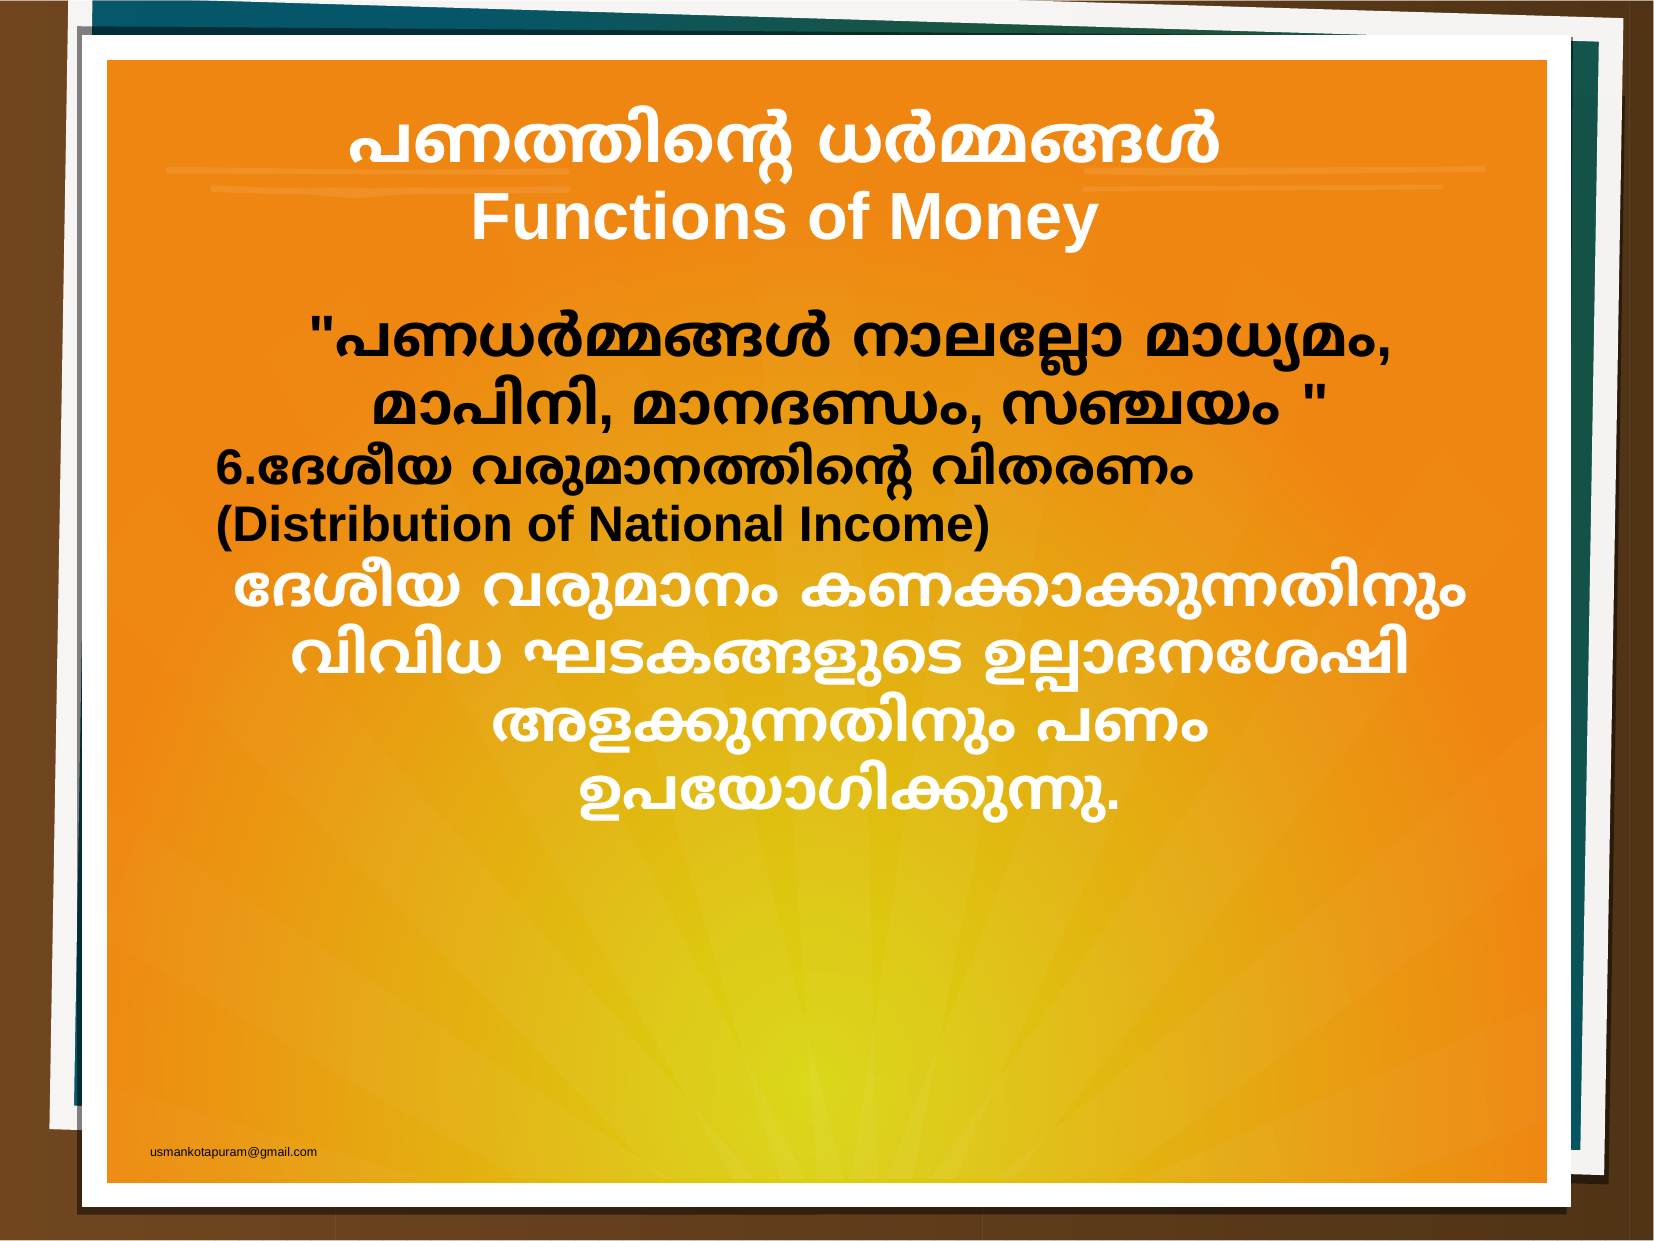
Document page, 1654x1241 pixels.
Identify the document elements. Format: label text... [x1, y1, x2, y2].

text_box "പണധർമ്മങ്ങൾ നാലല്ലോ മാധ്യമം, മാപിനി, മാനദണ്ഡം, സഞ്ചയം " 6.ദേശീയ വരുമാനത്തിന്റെ വിതരണം (Distribution of National Income) ദേശീയ വരുമാനം കണക്കാക്കുന്നതിനും വിവിധ ഘടകങ്ങളുടെ ഉല്പാദനശേഷി അളക്കുന്നതിനും പണം ഉപയോഗിക്കുന്നു. [200, 295, 1501, 785]
title പണത്തിന്റെ ധർമ്മങ്ങൾ Functions of Money [129, 78, 1441, 276]
